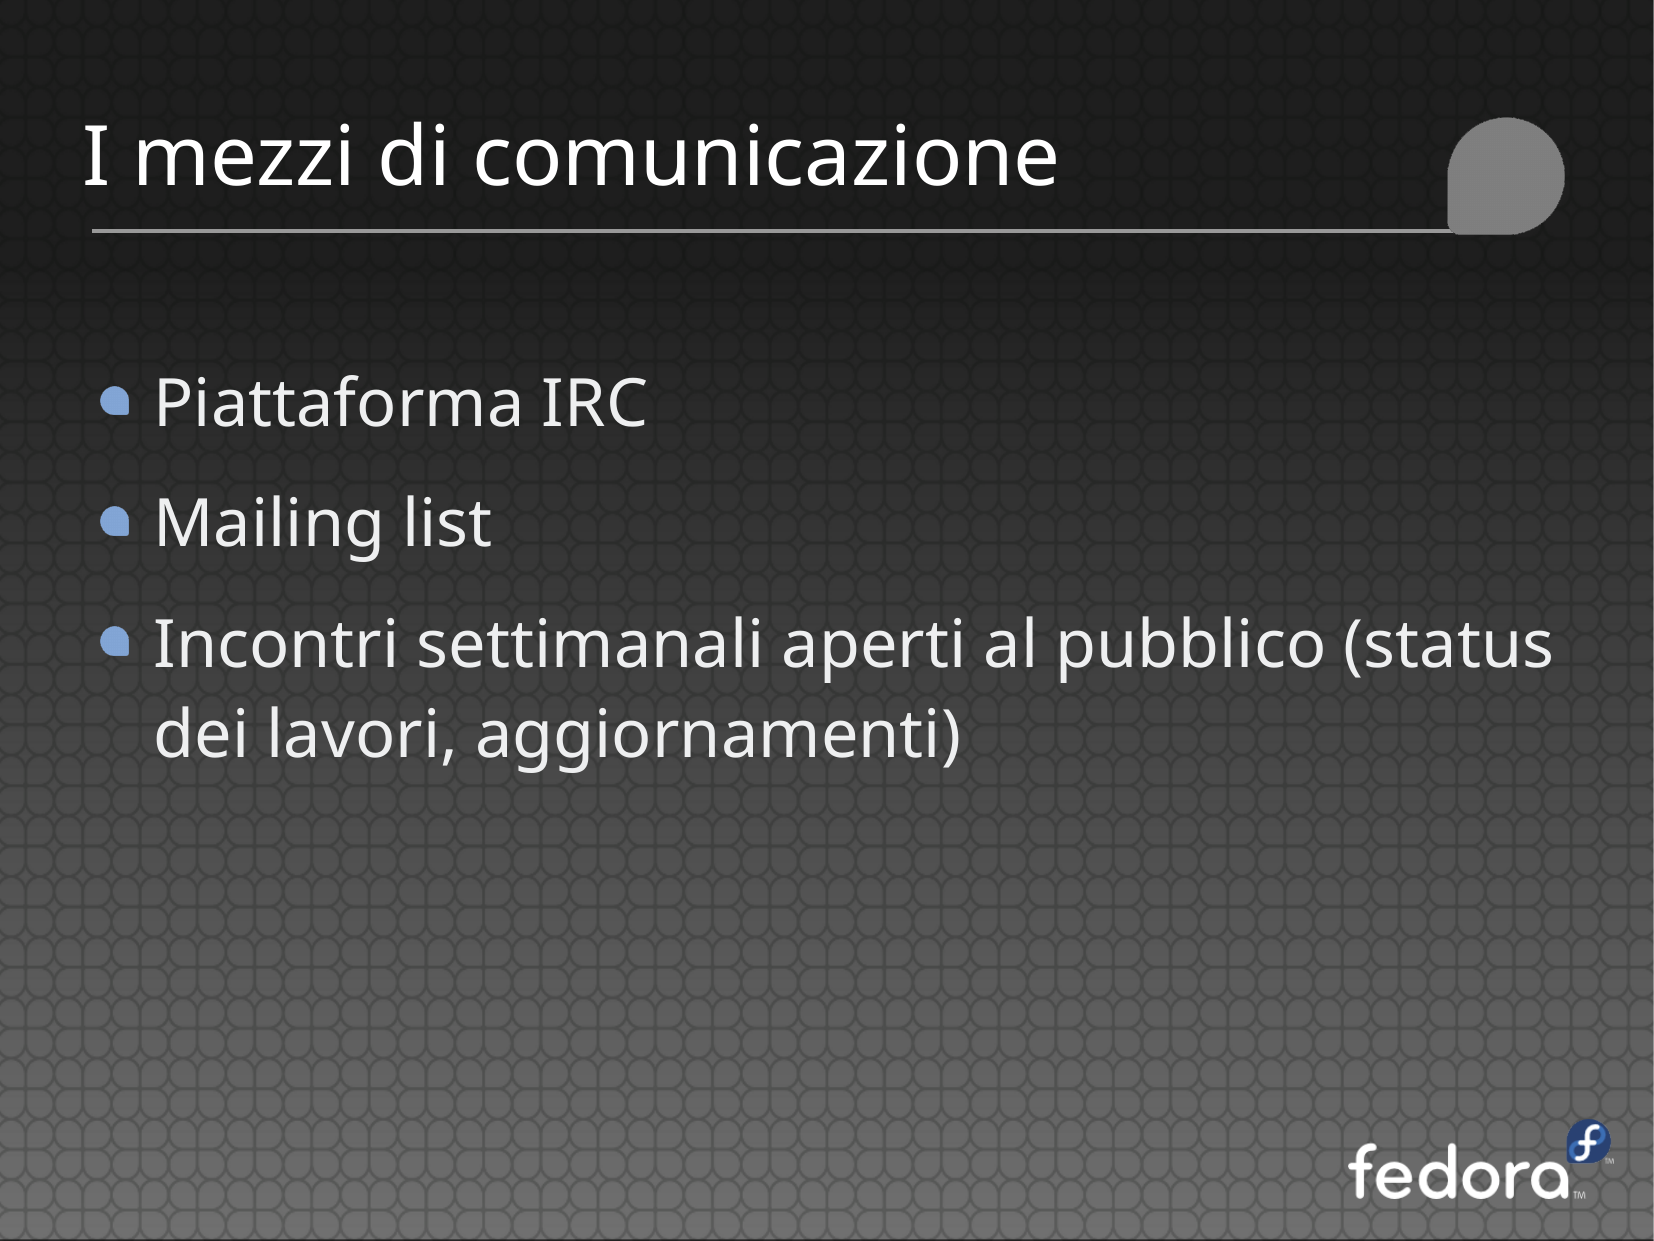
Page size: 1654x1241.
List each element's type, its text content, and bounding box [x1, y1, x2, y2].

list Piattaforma IRC Mailing list Incontri settimanali aperti al pubblico (status dei lavori, aggiornamenti) [82, 355, 1571, 1174]
title I mezzi di comunicazione [82, 49, 1571, 257]
picture [0, 0, 1654, 1241]
